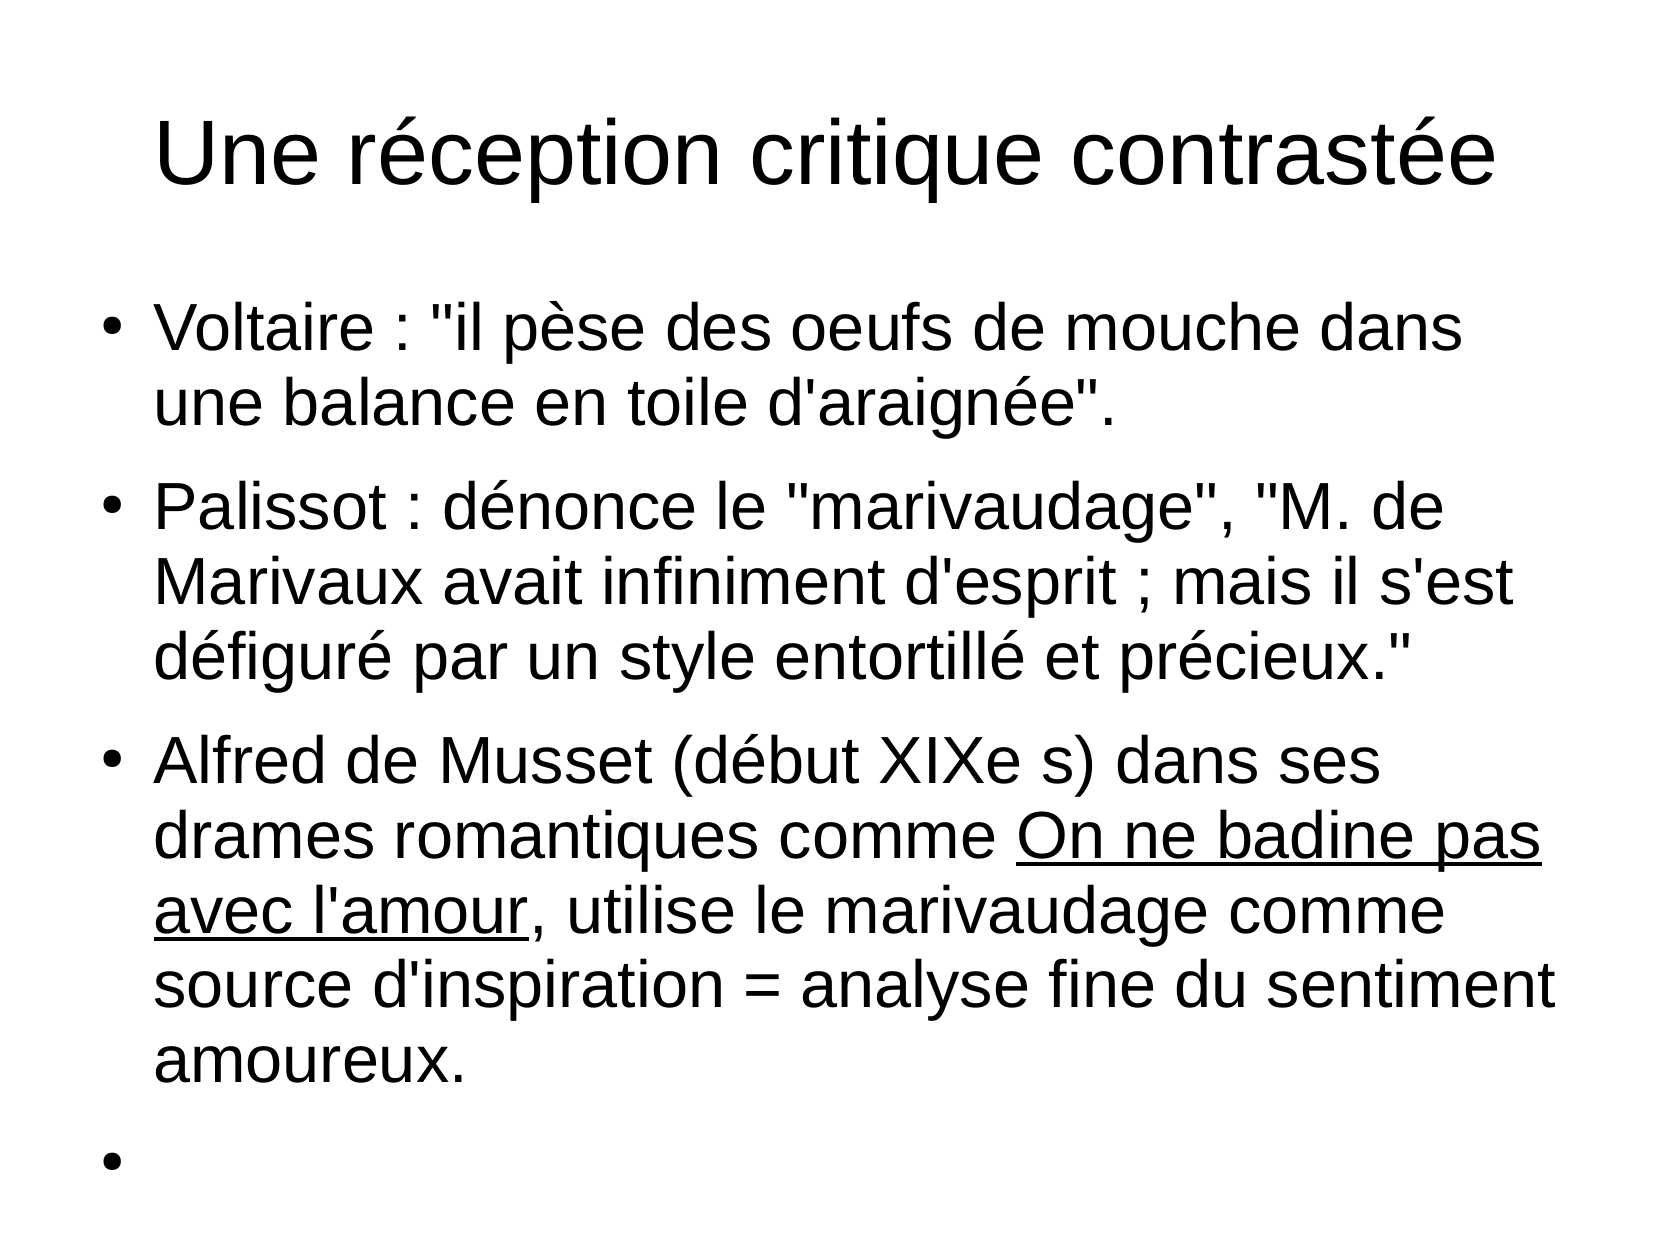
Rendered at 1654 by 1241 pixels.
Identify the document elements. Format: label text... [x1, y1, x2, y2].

list Voltaire : "il pèse des oeufs de mouche dans une balance en toile d'araignée". Palissot : dénonce le "marivaudage", "M. de Marivaux avait infiniment d'esprit ; mais il s'est défiguré par un style entortillé et précieux." Alfred de Musset (début XIXe s) dans ses drames romantiques comme On ne badine pas avec l'amour, utilise le marivaudage comme source d'inspiration = analyse fine du sentiment amoureux. [82, 290, 1571, 1241]
title Une réception critique contrastée [82, 49, 1571, 257]
